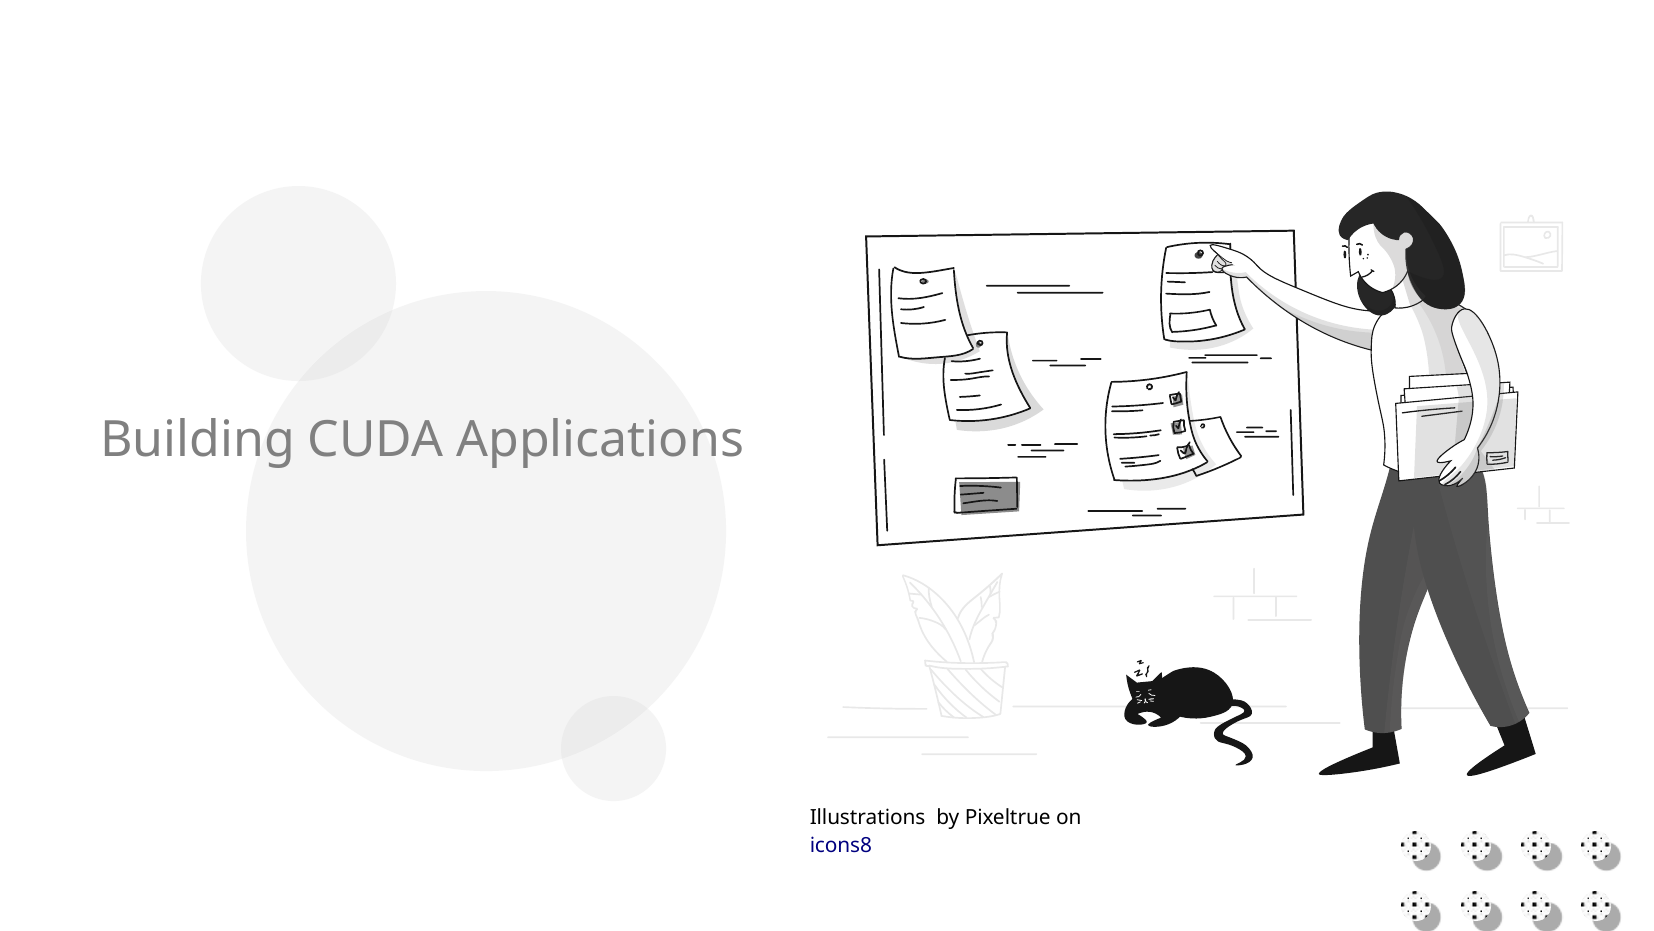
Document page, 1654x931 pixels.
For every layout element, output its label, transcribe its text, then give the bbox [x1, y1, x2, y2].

picture [1520, 831, 1552, 862]
picture [1461, 890, 1492, 922]
picture [1460, 830, 1492, 862]
picture [1400, 891, 1432, 922]
subtitle Building CUDA Applications [76, 76, 768, 797]
picture [1400, 830, 1432, 862]
picture [1580, 890, 1612, 922]
picture [1581, 830, 1612, 862]
picture [1520, 890, 1552, 922]
